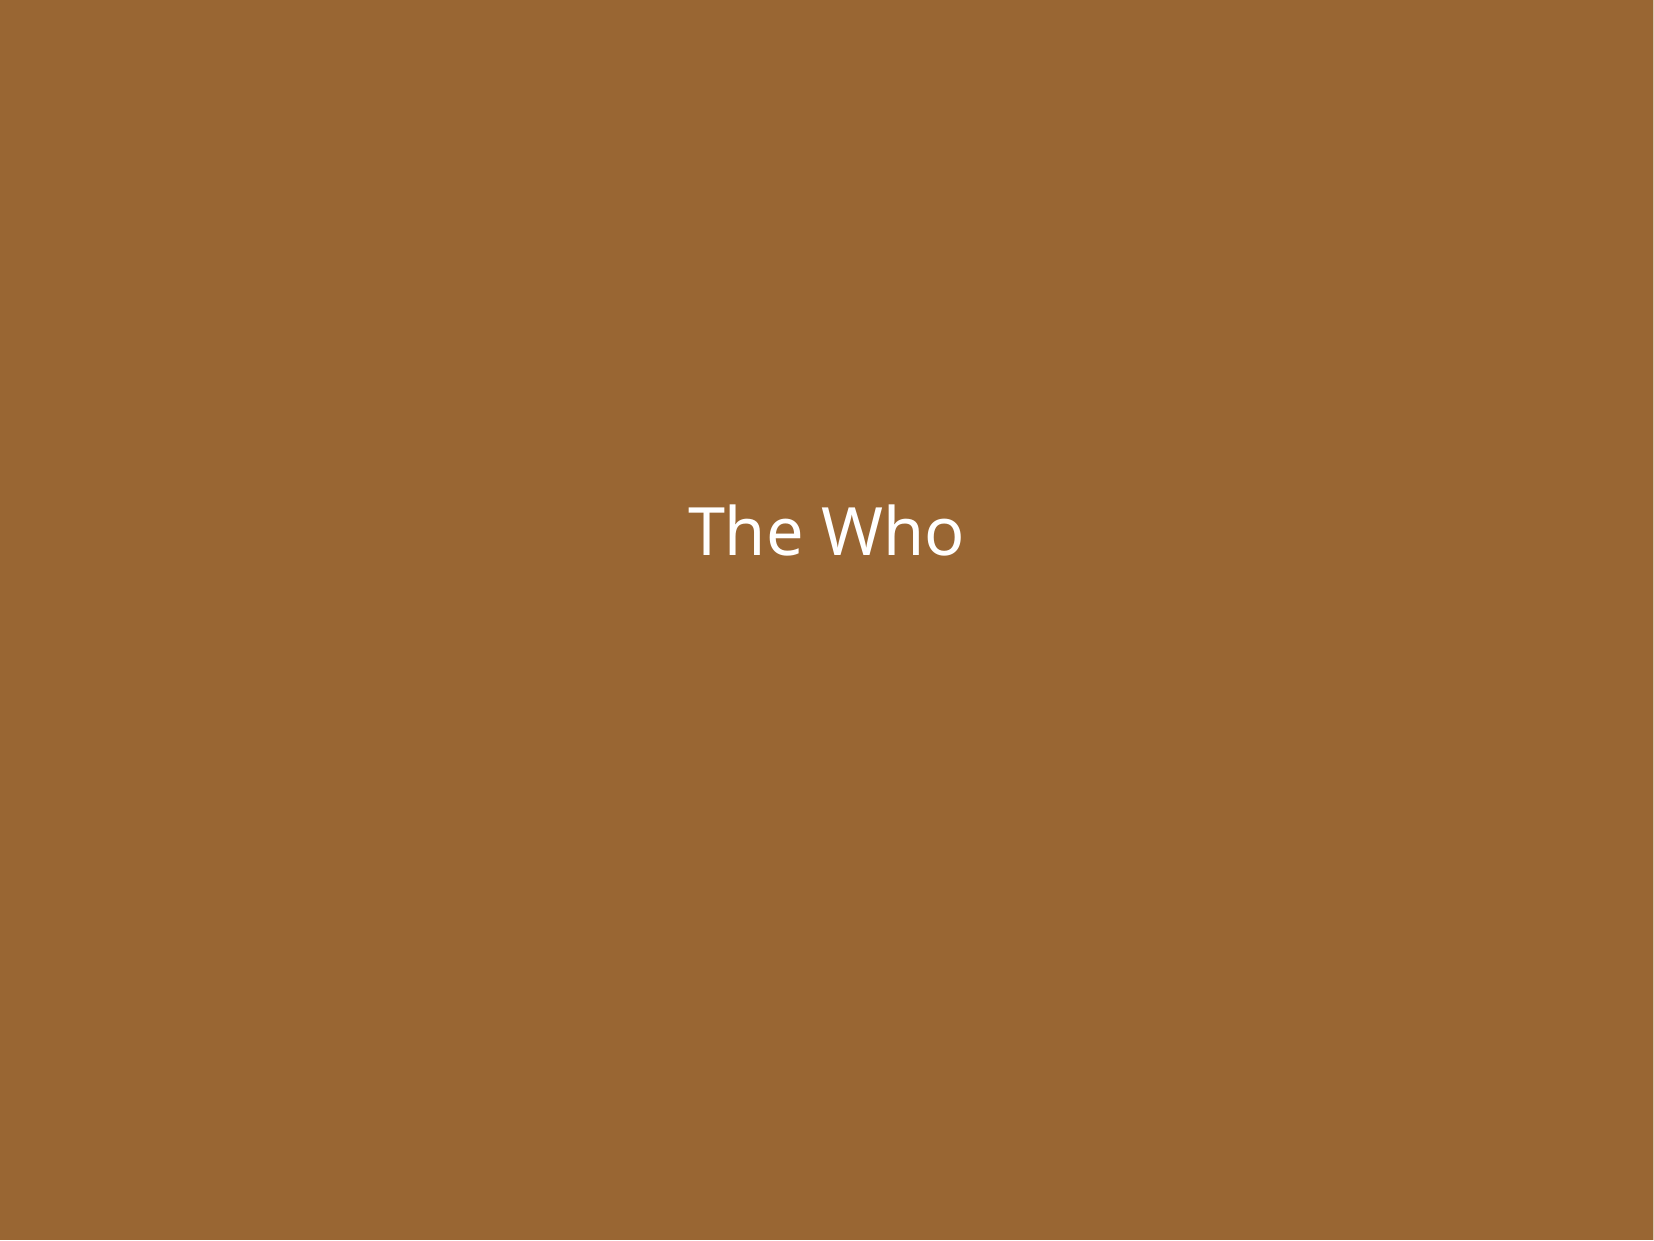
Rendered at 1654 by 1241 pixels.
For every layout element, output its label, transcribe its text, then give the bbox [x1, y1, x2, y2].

subtitle The Who [82, 49, 1571, 1010]
